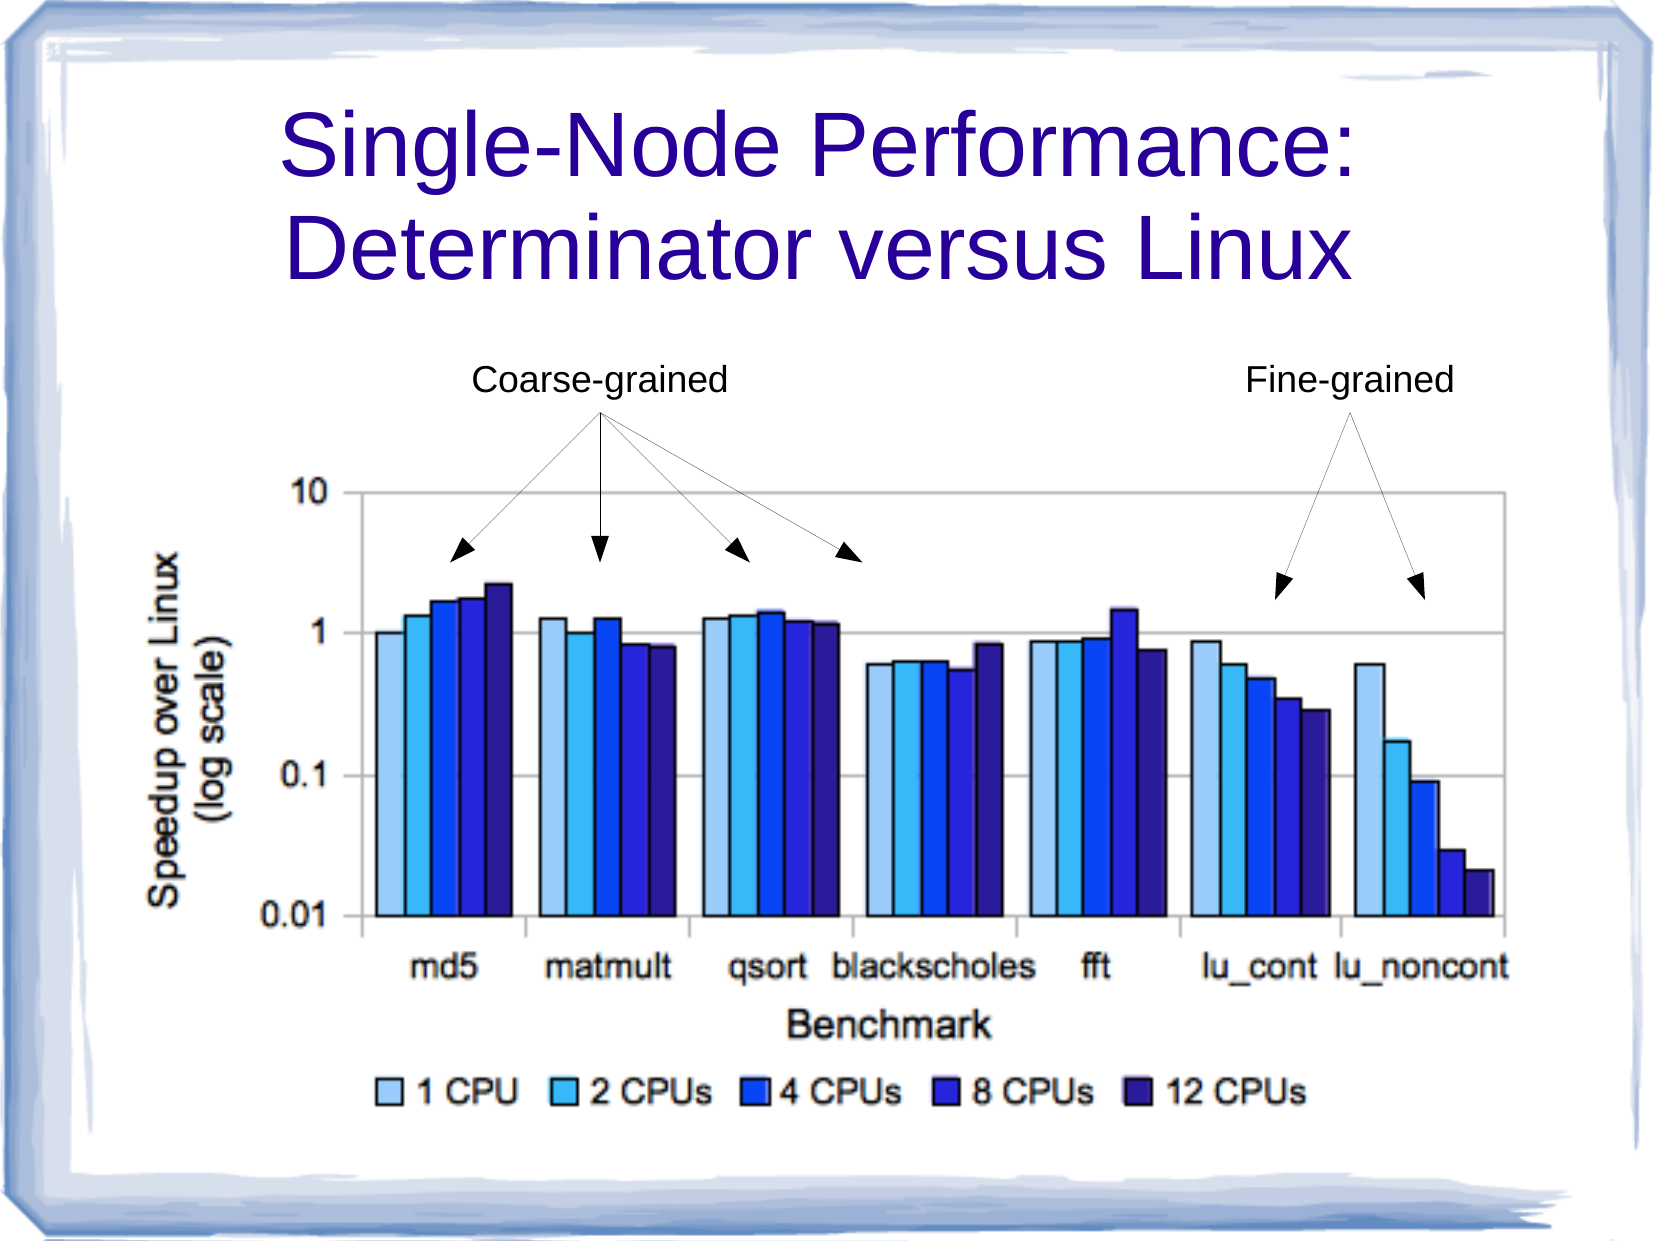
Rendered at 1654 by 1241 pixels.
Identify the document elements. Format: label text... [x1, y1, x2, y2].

text_box Fine-grained [1200, 351, 1501, 413]
picture [0, 0, 1654, 1241]
title Single-Node Performance: Determinator versus Linux [75, 92, 1564, 301]
text_box Coarse-grained [412, 351, 788, 413]
